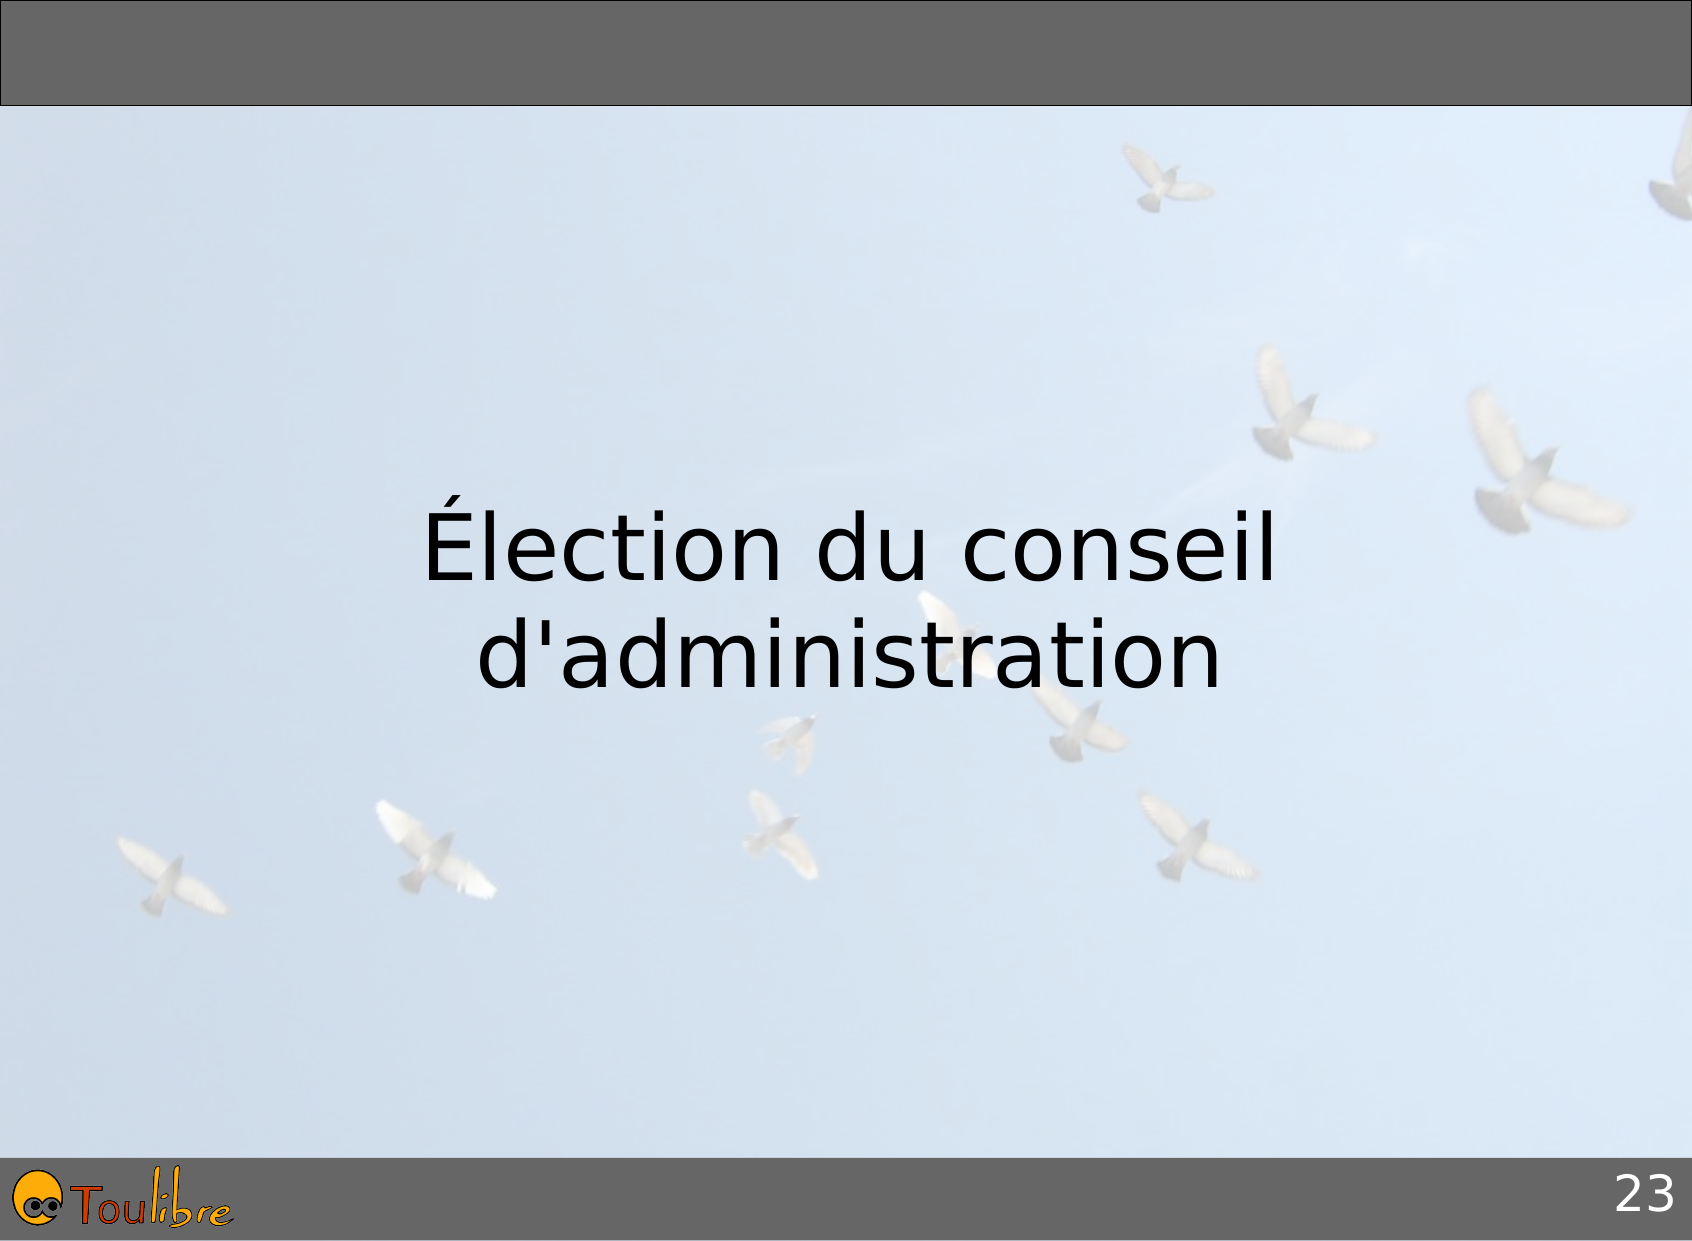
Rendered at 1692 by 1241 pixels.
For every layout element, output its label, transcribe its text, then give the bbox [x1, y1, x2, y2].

picture [12, 1165, 234, 1228]
title Élection du conseil d'administration [89, 495, 1613, 710]
